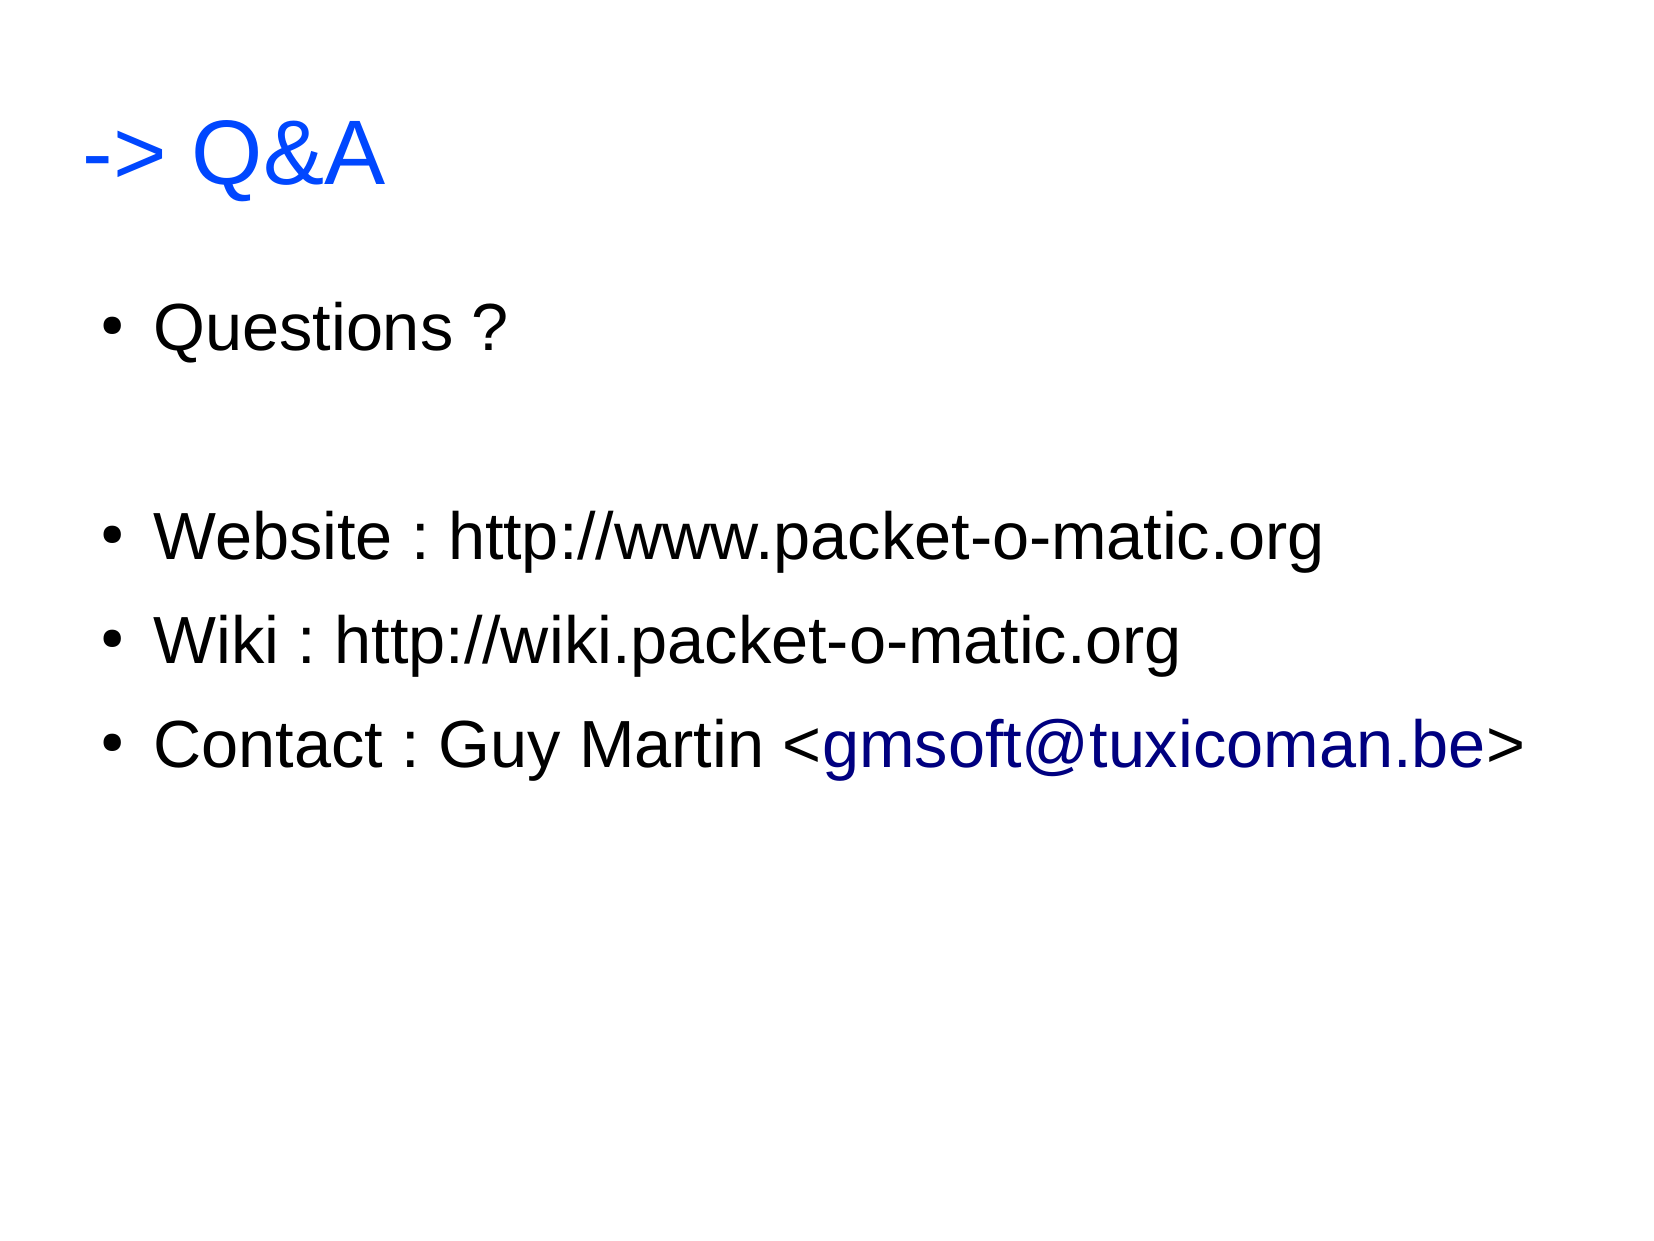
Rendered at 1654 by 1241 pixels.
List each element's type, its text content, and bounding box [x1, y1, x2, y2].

list Questions ? Website : http://www.packet-o-matic.org Wiki : http://wiki.packet-o-matic.org Contact : Guy Martin <gmsoft@tuxicoman.be> [82, 290, 1571, 1109]
title -> Q&A [82, 49, 1571, 257]
